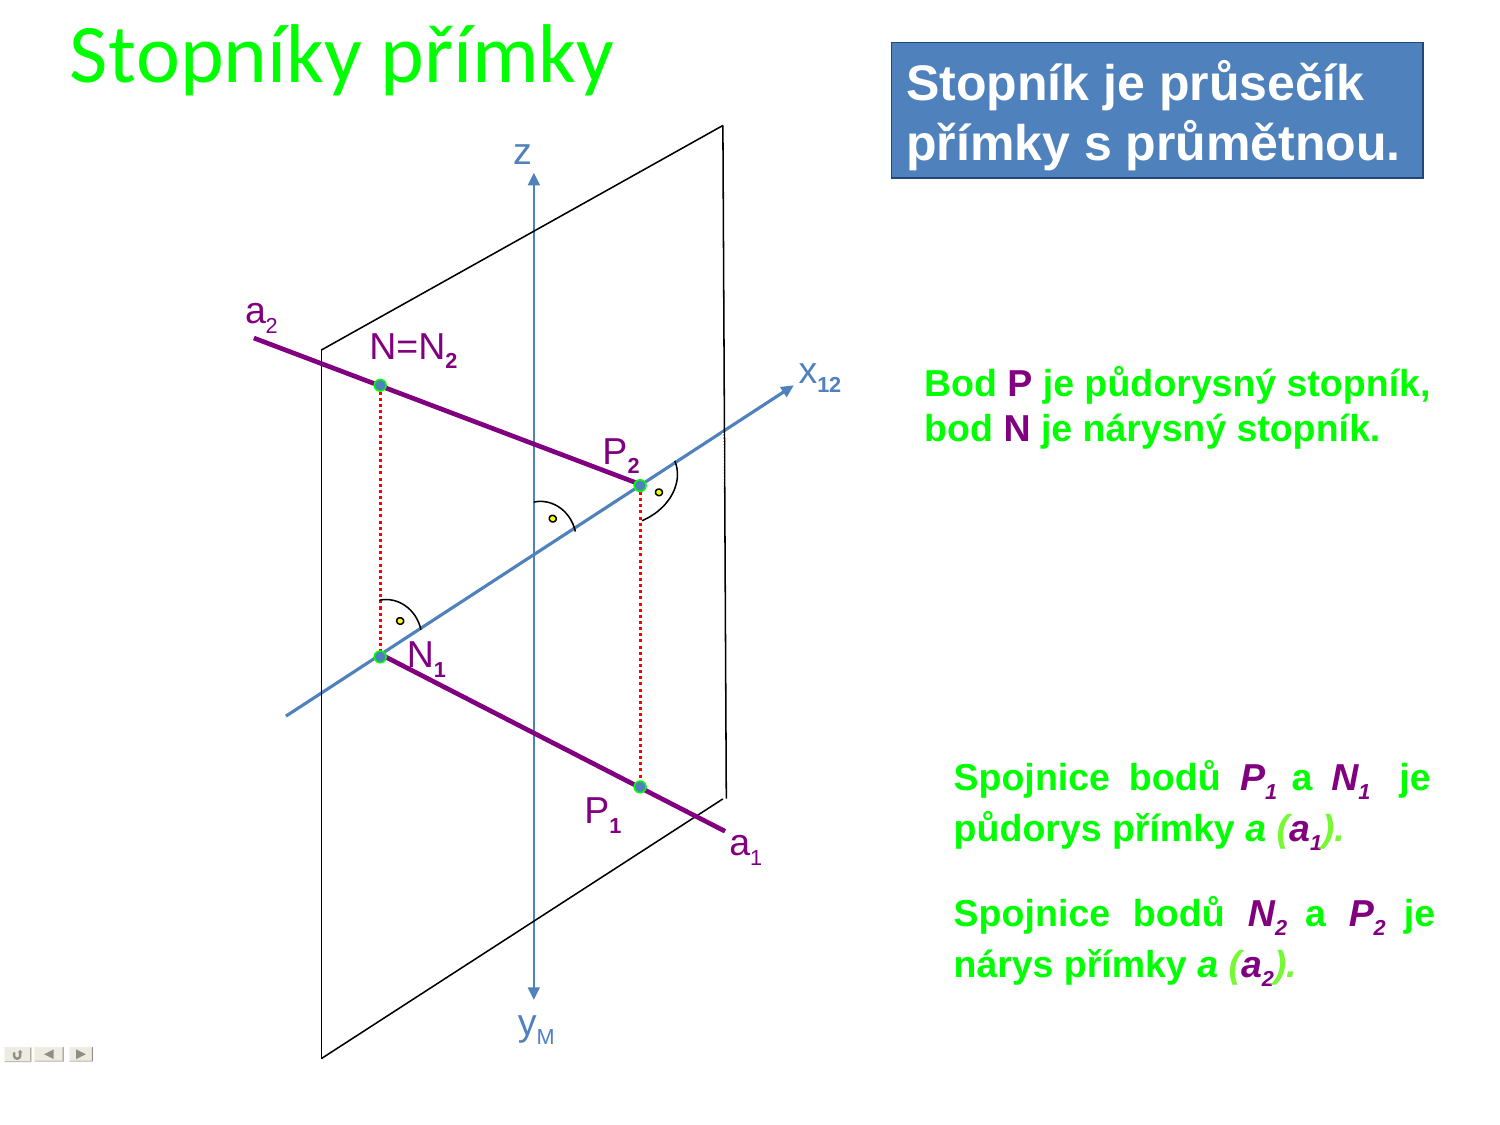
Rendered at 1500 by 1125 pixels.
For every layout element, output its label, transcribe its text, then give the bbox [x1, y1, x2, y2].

text_box N1 [392, 622, 497, 690]
text_box P2 [587, 418, 657, 486]
text_box N1 [392, 664, 442, 690]
text_box P1 [569, 778, 637, 846]
text_box [396, 617, 404, 625]
text_box [5, 1047, 32, 1063]
text_box P2 [587, 468, 634, 486]
text_box a1 [714, 810, 803, 878]
text_box Bod P je půdorysný stopník, bod N je nárysný stopník. [909, 350, 1483, 457]
text_box z [498, 119, 546, 180]
title Stopníky přímky [23, 0, 662, 107]
text_box [549, 515, 557, 522]
text_box [634, 479, 647, 492]
text_box x12 [783, 337, 879, 405]
text_box [655, 489, 663, 496]
text_box yM [503, 989, 570, 1057]
text_box a2 [230, 278, 318, 346]
text_box Spojnice bodů P1 a N1 je půdorys přímky a (a1). [938, 744, 1446, 863]
text_box [374, 650, 387, 663]
text_box Stopník je průsečík přímky s průmětnou. [891, 42, 1424, 179]
text_box [70, 1046, 93, 1062]
text_box [634, 781, 647, 793]
text_box [35, 1046, 64, 1062]
text_box N=N2 [354, 314, 473, 381]
text_box Spojnice bodů N2 a P2 je nárys přímky a (a2). [939, 880, 1451, 999]
text_box [374, 379, 387, 392]
